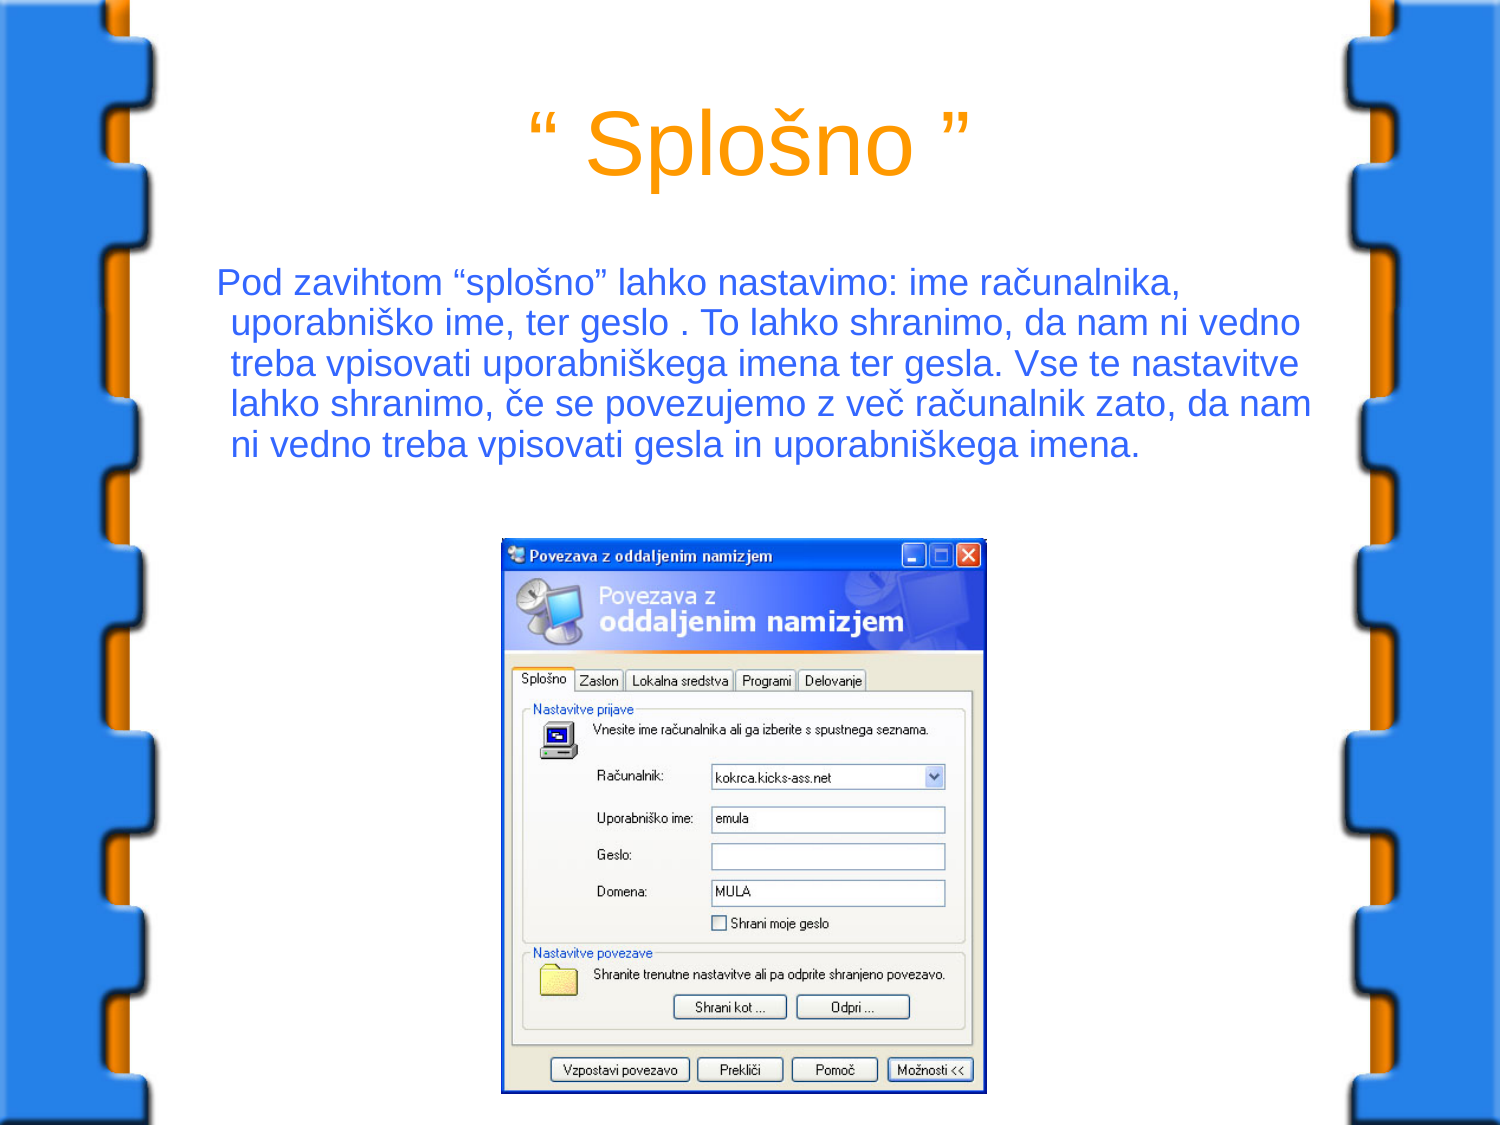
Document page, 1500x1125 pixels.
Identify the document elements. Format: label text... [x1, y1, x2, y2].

list Pod zavihtom “splošno” lahko nastavimo: ime računalnika, uporabniško ime, ter geslo . To lahko shranimo, da nam ni vedno treba vpisovati uporabniškega imena ter gesla. Vse te nastavitve lahko shranimo, če se povezujemo z več računalnik zato, da nam ni vedno treba vpisovati gesla in uporabniškega imena. [159, 255, 1365, 998]
picture [501, 538, 987, 1094]
picture [0, 0, 220, 1125]
picture [1280, 0, 1500, 1125]
title “ Splošno ” [159, 45, 1341, 233]
